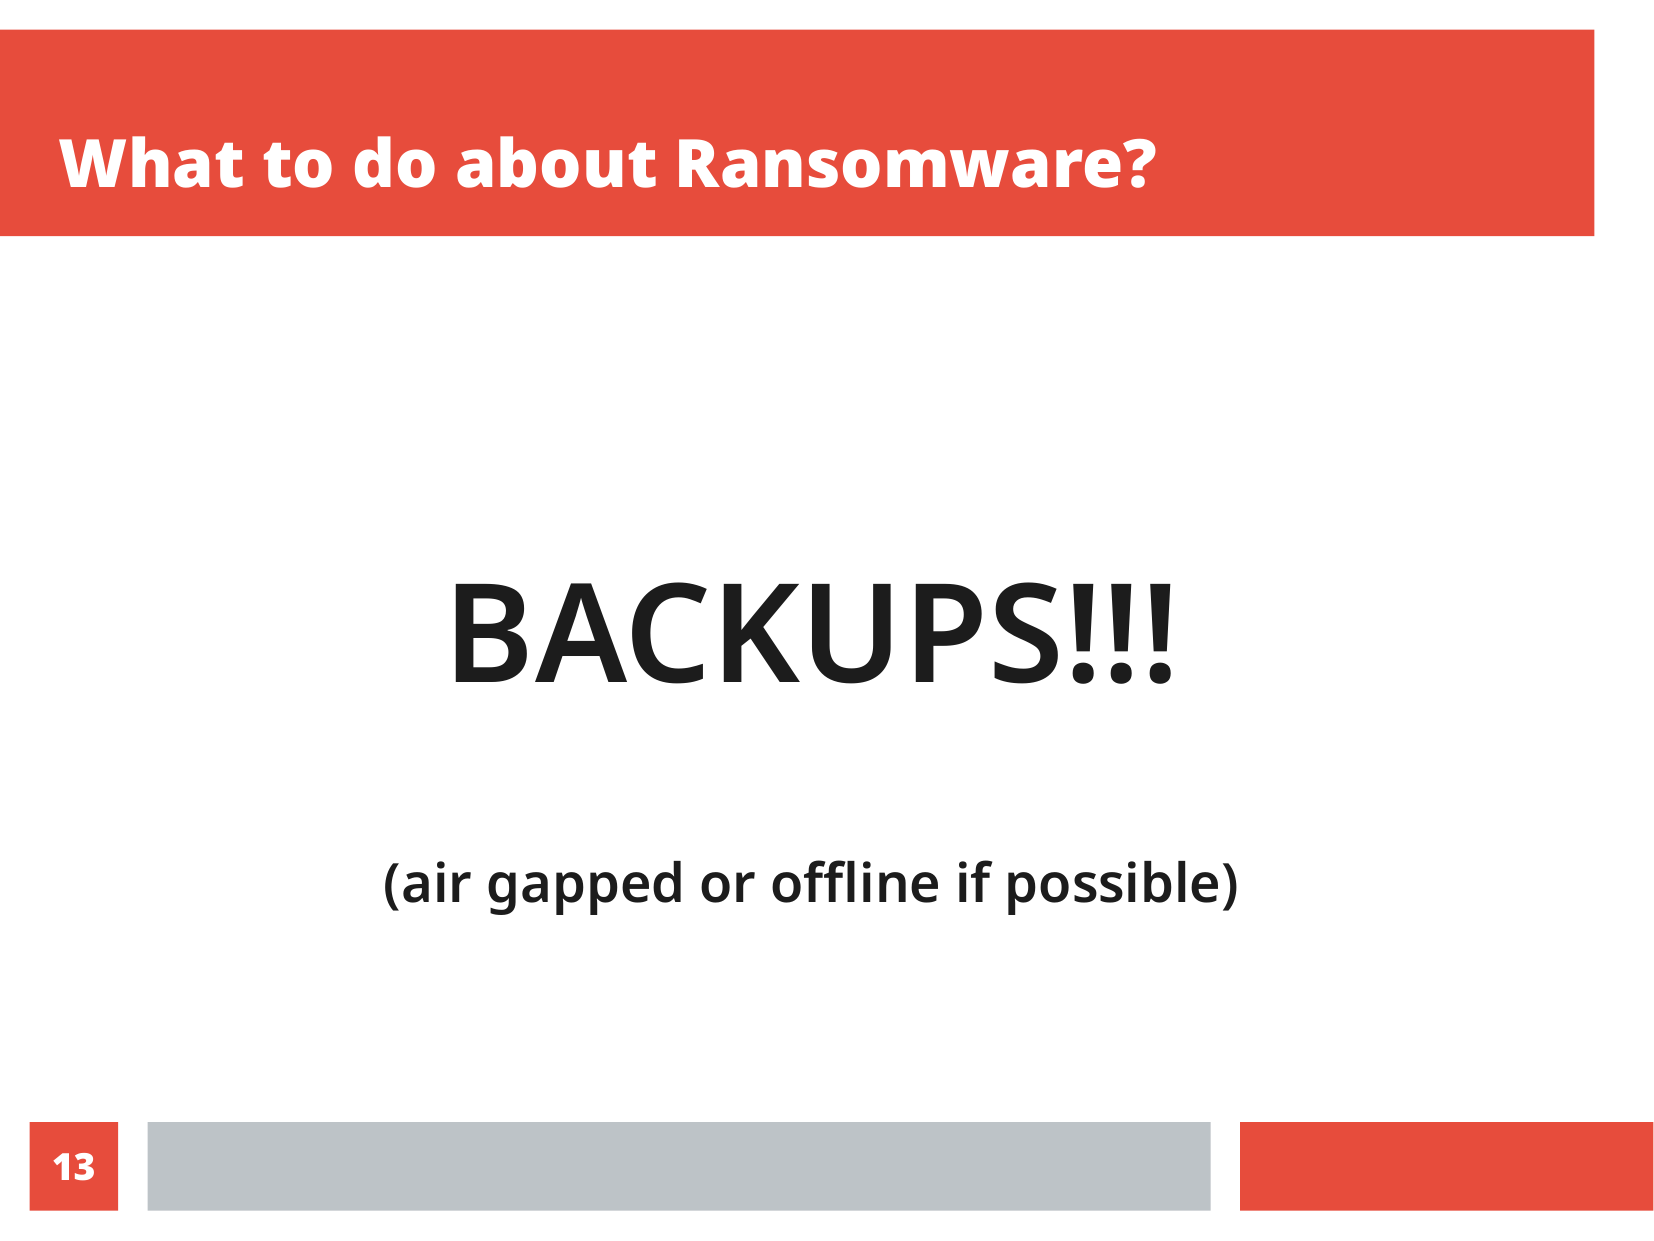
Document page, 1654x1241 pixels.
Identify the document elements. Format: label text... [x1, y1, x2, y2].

title What to do about Ransomware? [59, 59, 1595, 207]
list BACKUPS!!! (air gapped or offline if possible) [59, 324, 1565, 1093]
